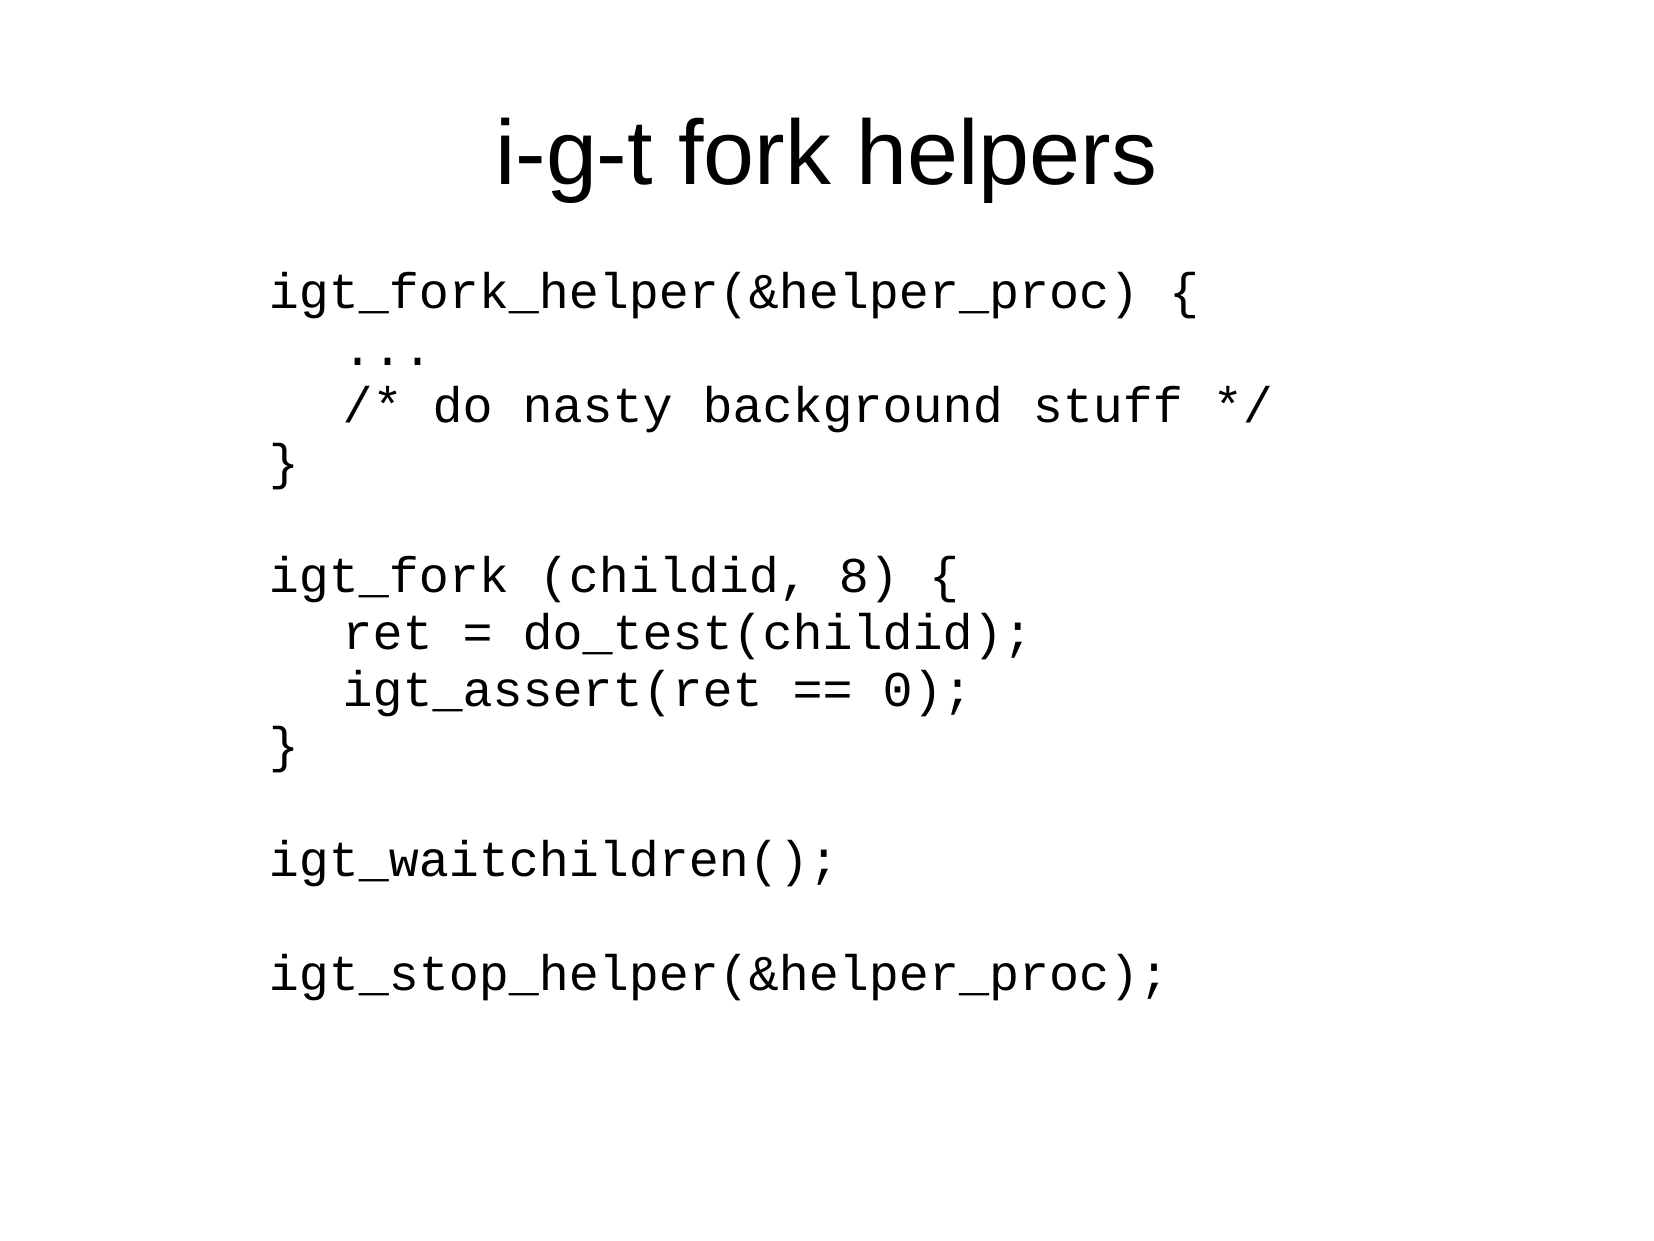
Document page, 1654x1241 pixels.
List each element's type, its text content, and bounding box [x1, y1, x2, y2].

title i-g-t fork helpers [82, 49, 1571, 257]
text_box igt_fork_helper(&helper_proc) { ... /* do nasty background stuff */ } igt_fork (childid, 8) { ret = do_test(childid); igt_assert(ret == 0); } igt_waitchildren(); igt_stop_helper(&helper_proc); [253, 259, 1288, 1013]
